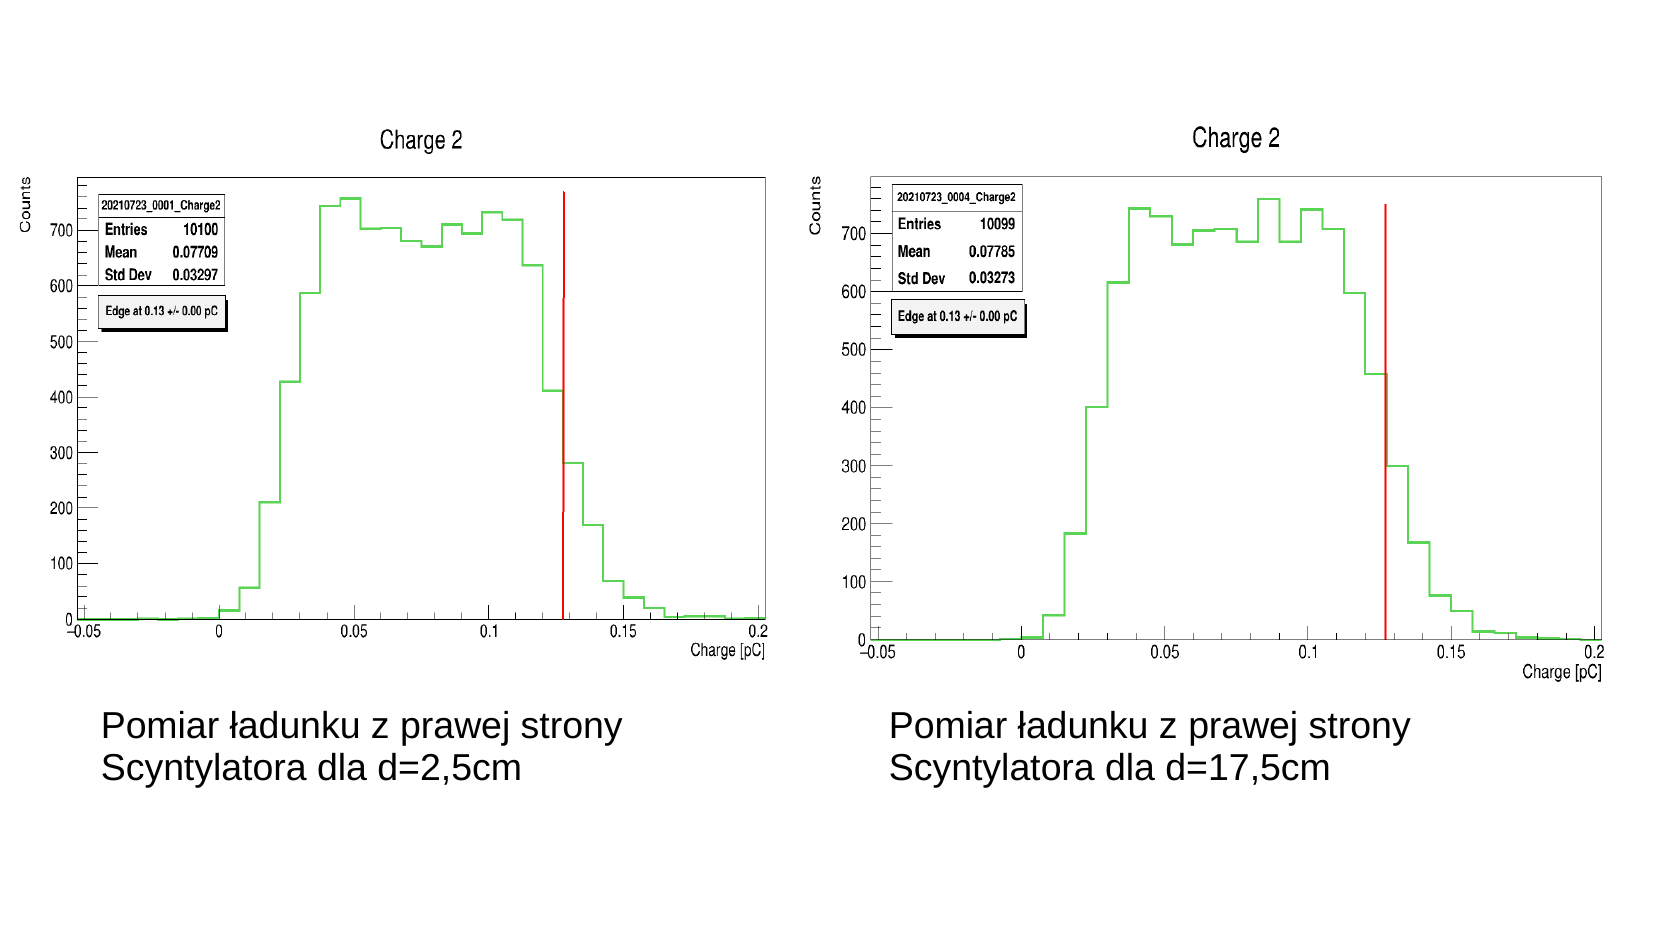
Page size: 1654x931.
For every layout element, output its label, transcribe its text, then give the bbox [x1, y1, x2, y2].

text_box Pomiar ładunku z prawej strony Scyntylatora dla d=2,5cm [86, 696, 638, 796]
picture [0, 119, 1654, 697]
text_box Pomiar ładunku z prawej strony Scyntylatora dla d=17,5cm [874, 696, 1426, 796]
